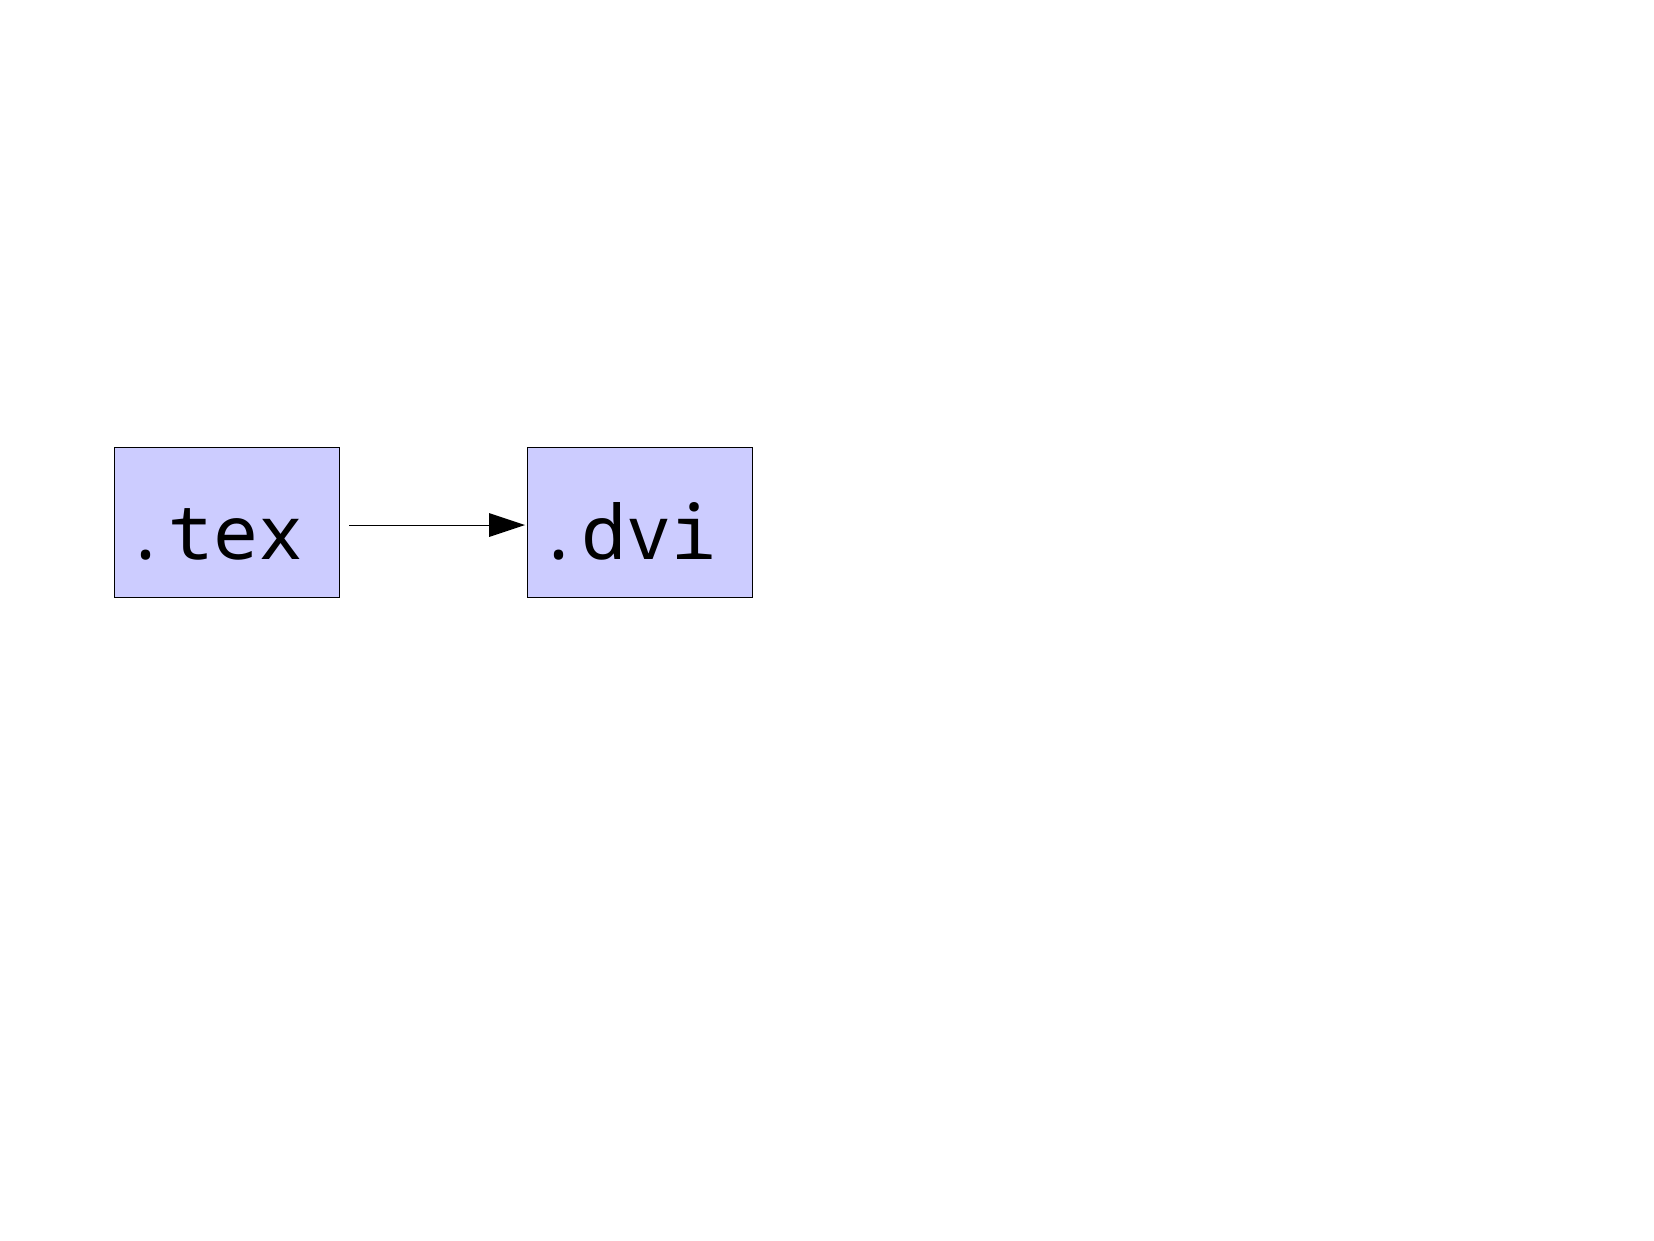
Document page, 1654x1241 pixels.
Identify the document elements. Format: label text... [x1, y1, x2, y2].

text_box [114, 447, 340, 598]
text_box .dvi [506, 471, 748, 572]
text_box [527, 447, 753, 598]
text_box .tex [92, 471, 334, 572]
